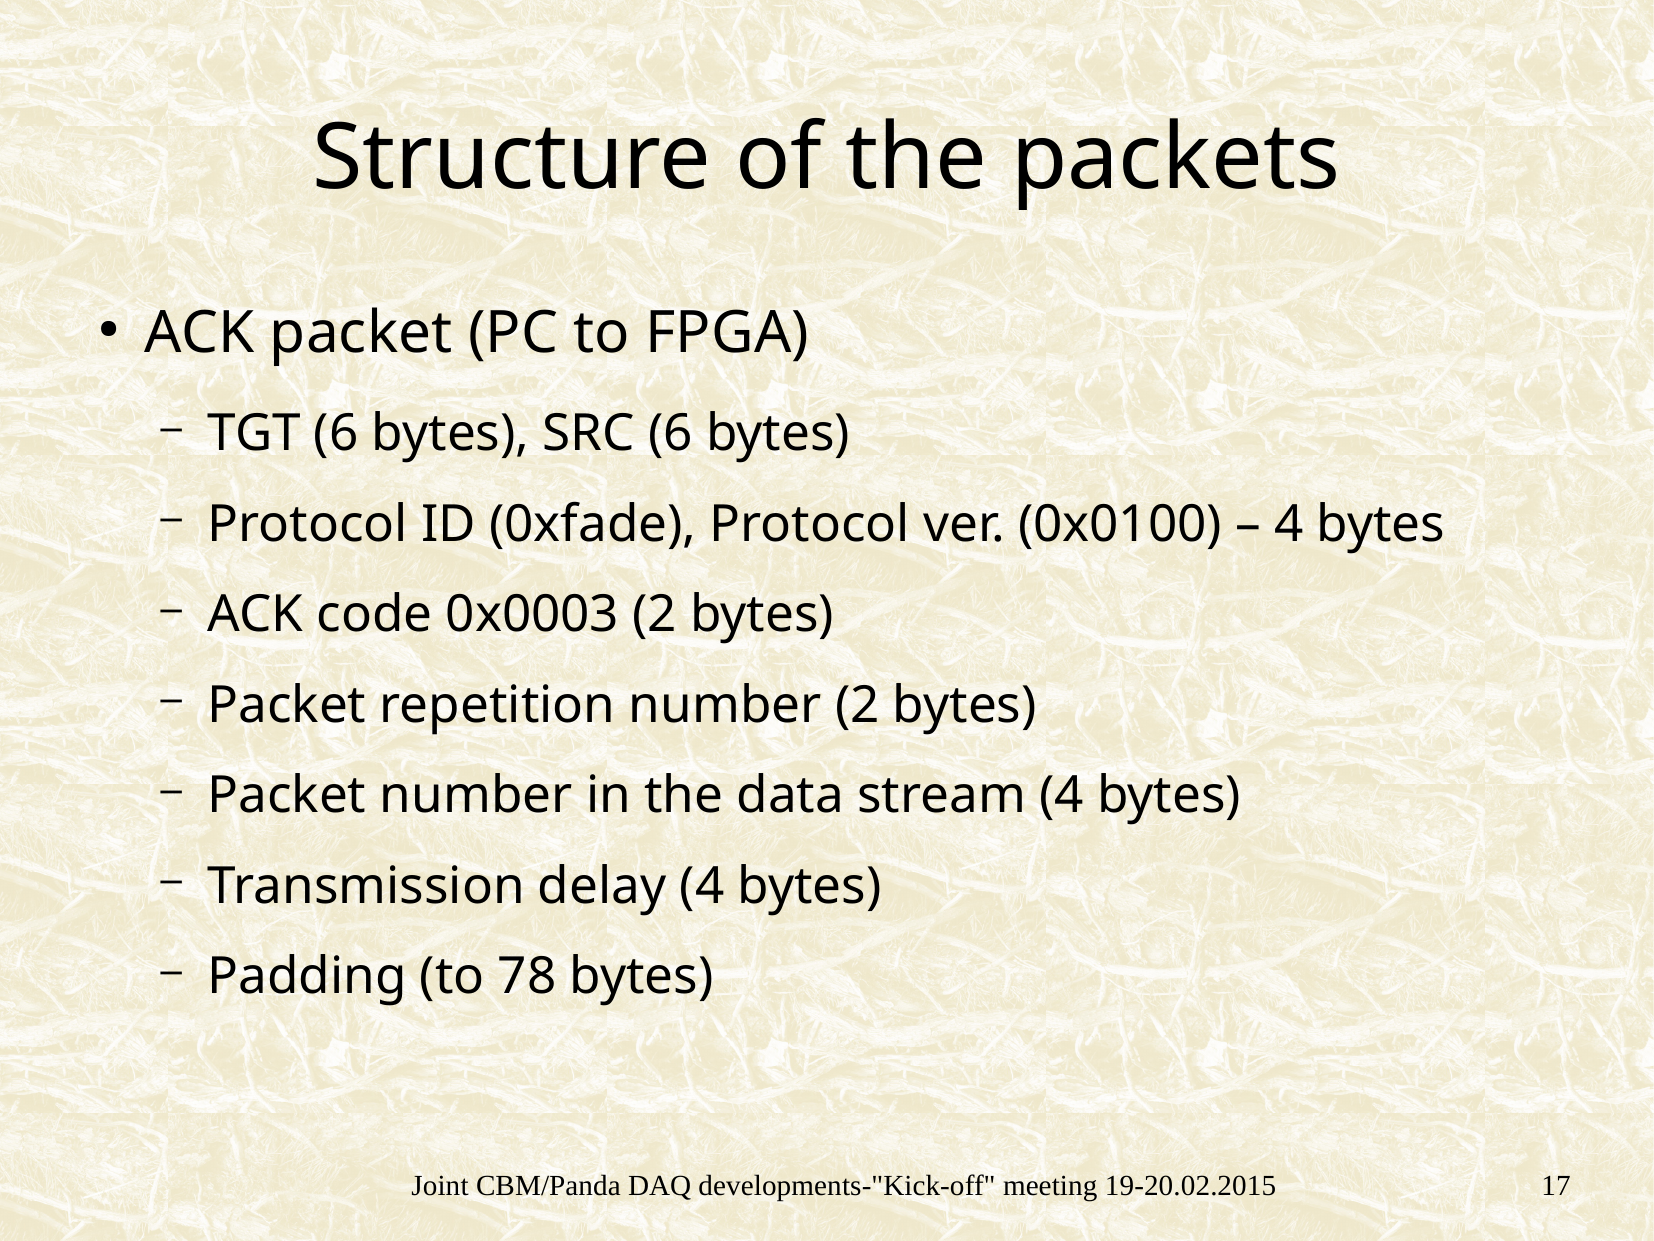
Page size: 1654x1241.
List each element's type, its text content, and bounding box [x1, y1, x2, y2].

list ACK packet (PC to FPGA) TGT (6 bytes), SRC (6 bytes) Protocol ID (0xfade), Protocol ver. (0x0100) – 4 bytes ACK code 0x0003 (2 bytes) Packet repetition number (2 bytes) Packet number in the data stream (4 bytes) Transmission delay (4 bytes) Padding (to 78 bytes) [82, 290, 1538, 1010]
picture [0, 0, 1654, 1241]
title Structure of the packets [82, 49, 1571, 257]
